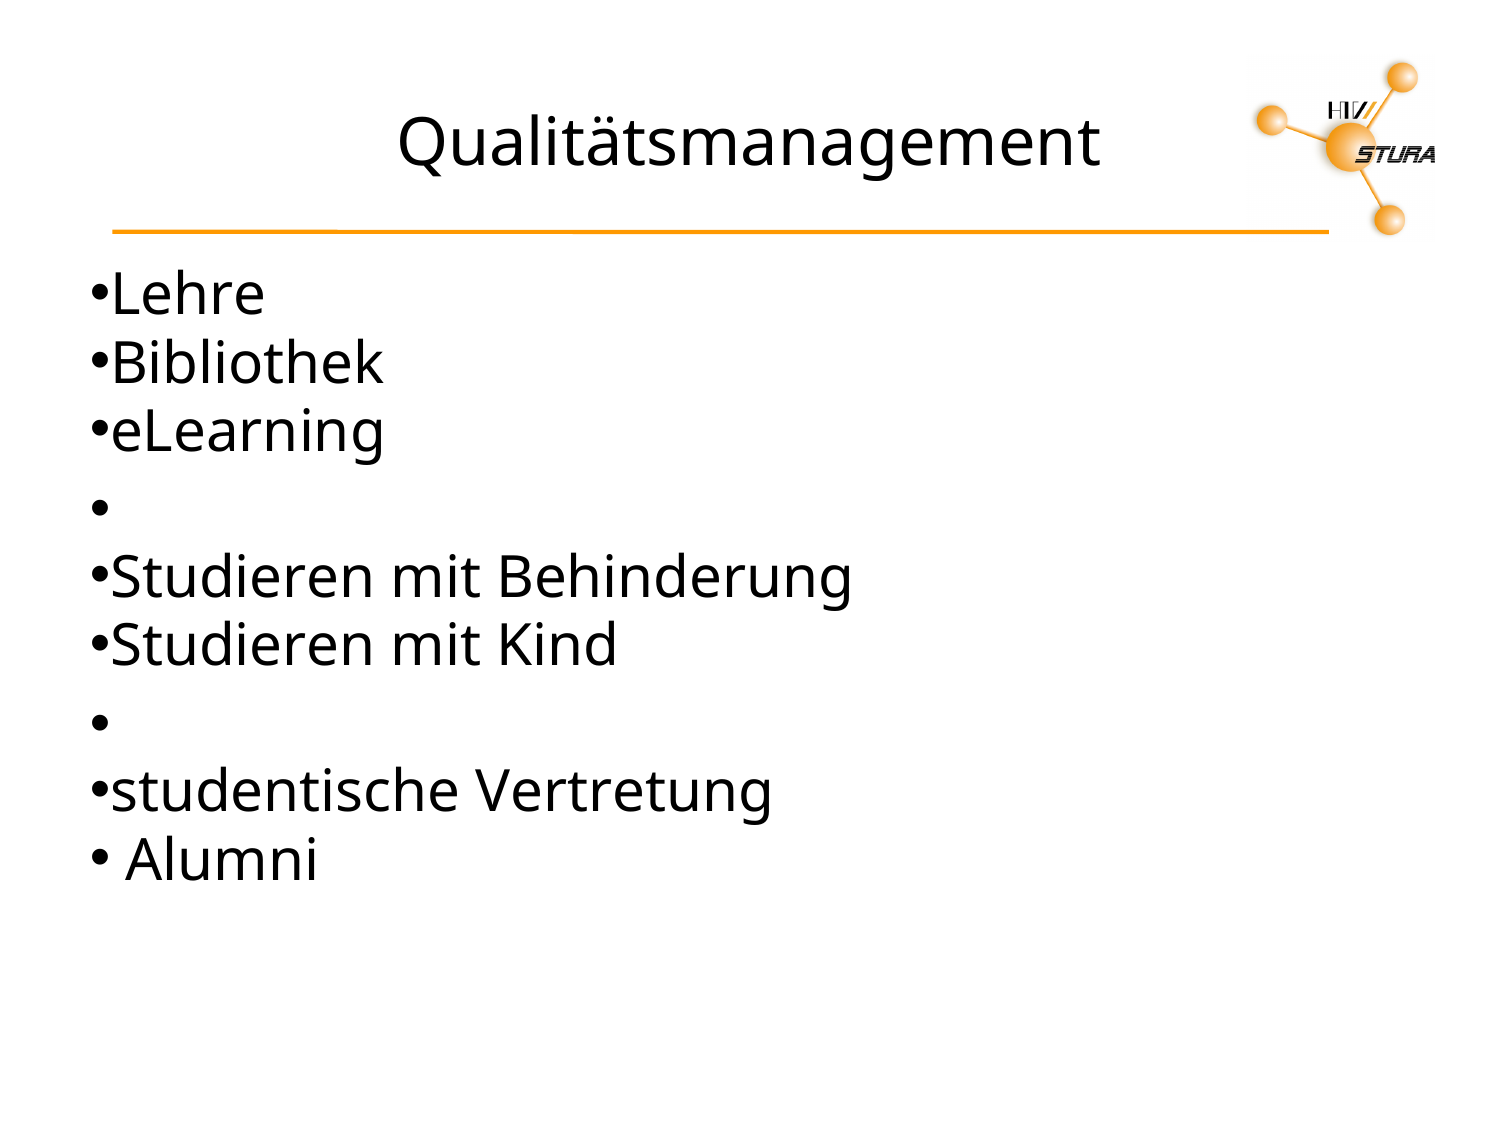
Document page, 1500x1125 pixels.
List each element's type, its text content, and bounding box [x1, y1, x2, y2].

list Lehre Bibliothek eLearning Studieren mit Behinderung Studieren mit Kind studentische Vertretung Alumni [75, 262, 1426, 929]
title Qualitätsmanagement [74, 45, 1424, 233]
